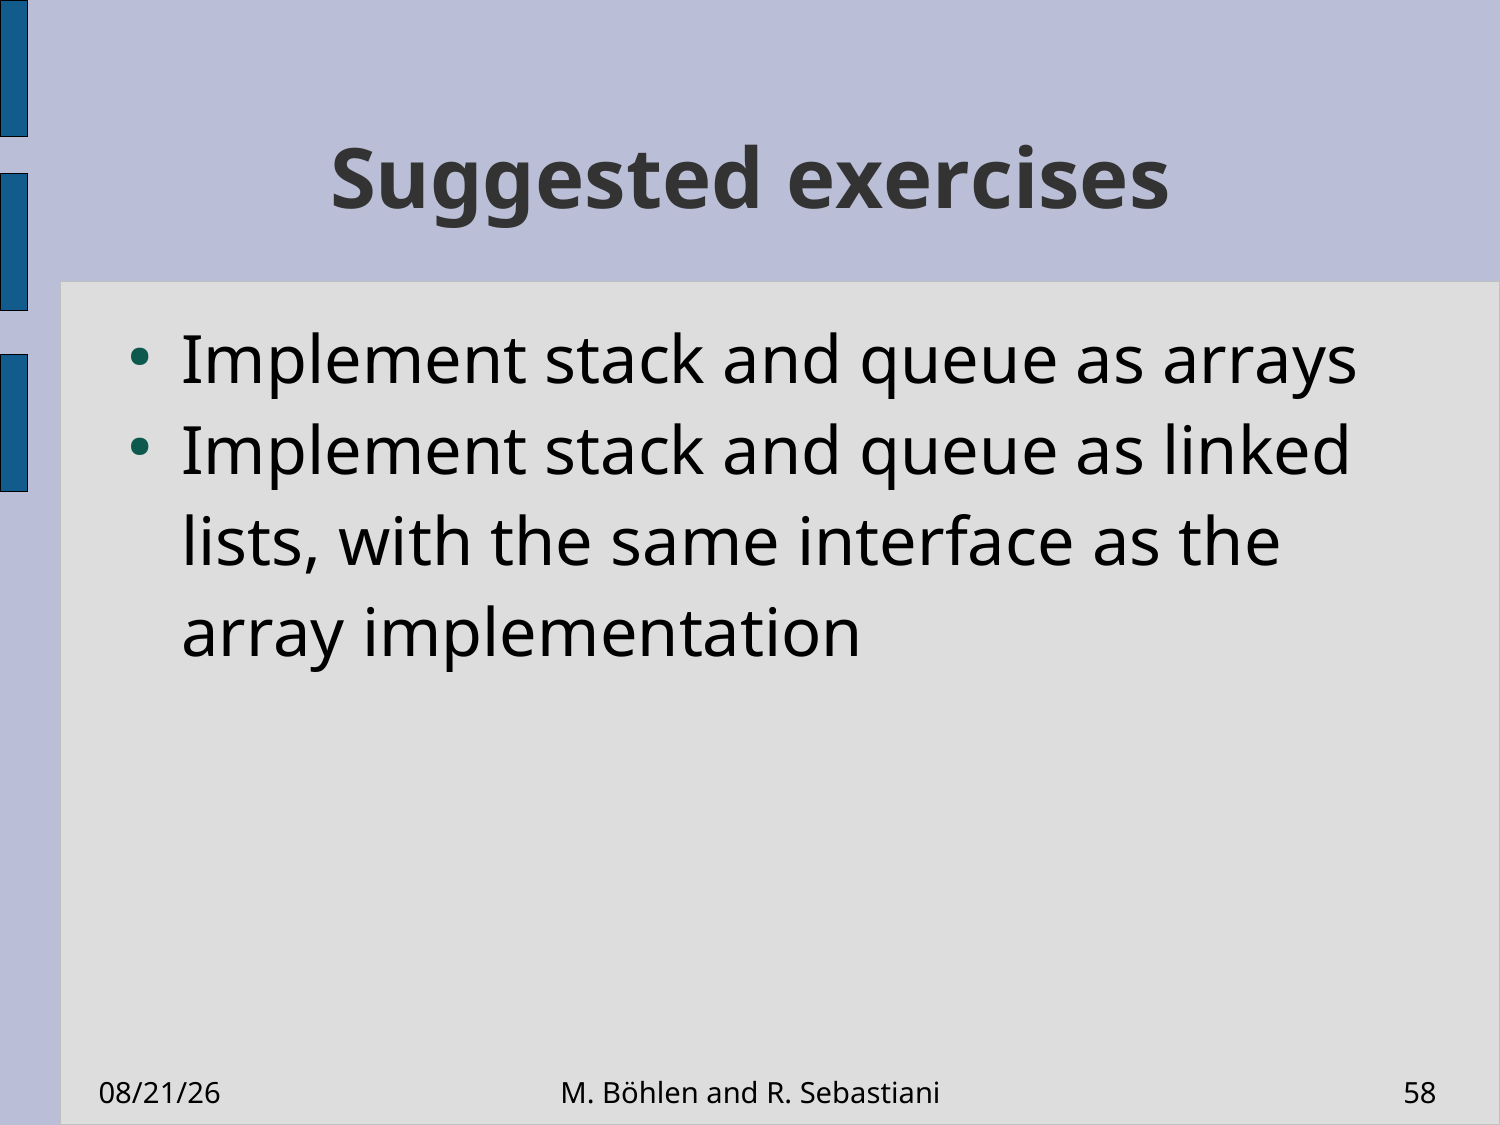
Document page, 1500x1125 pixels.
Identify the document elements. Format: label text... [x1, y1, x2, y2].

title Suggested exercises [110, 82, 1392, 271]
list Implement stack and queue as arrays Implement stack and queue as linked lists, with the same interface as the array implementation [110, 312, 1392, 1022]
